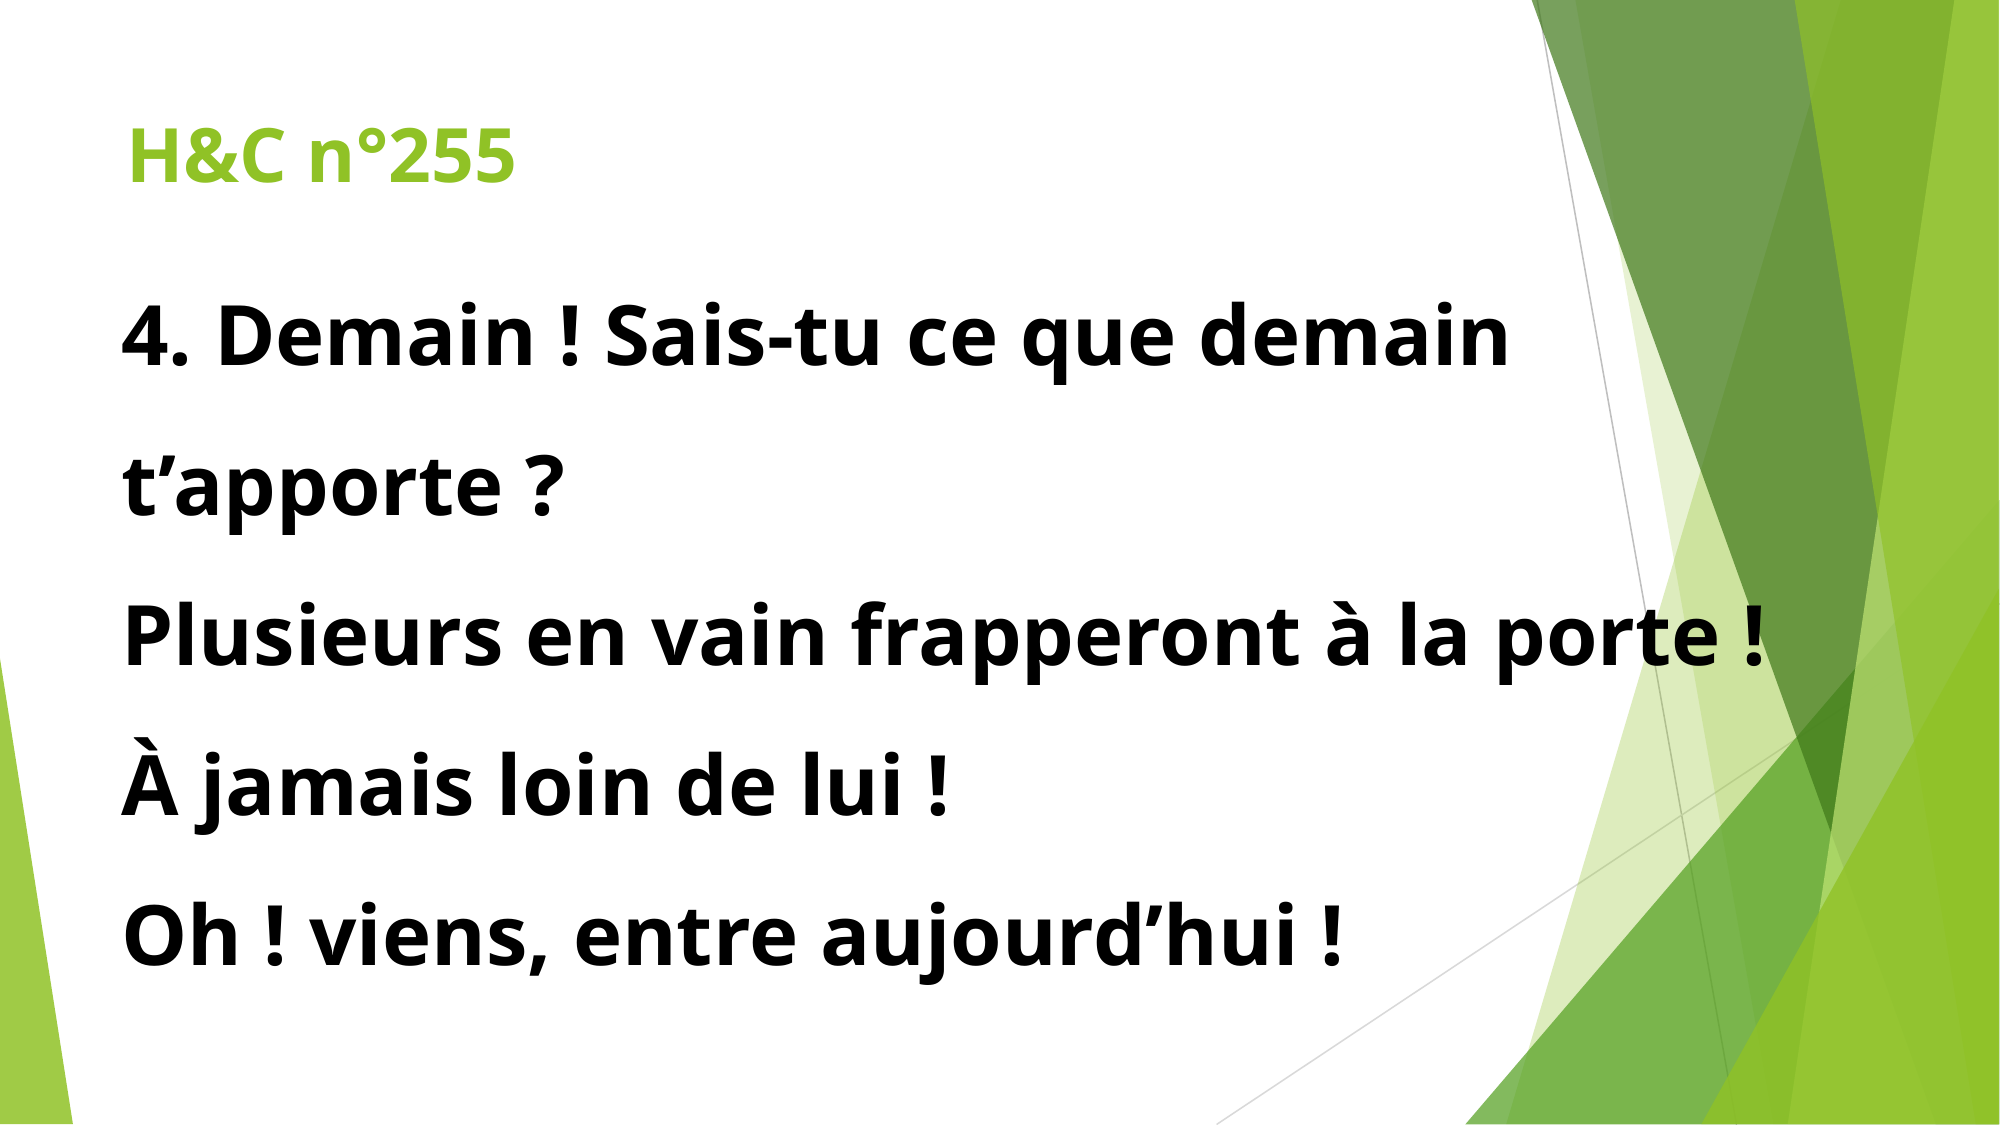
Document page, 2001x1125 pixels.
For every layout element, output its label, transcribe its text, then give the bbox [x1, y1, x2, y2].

text_box H&C n°255 [111, 99, 1522, 213]
text_box 4. Demain ! Sais-tu ce que demain t’apporte ? Plusieurs en vain frapperont à la porte ! À jamais loin de lui ! Oh ! viens, entre aujourd’hui ! [106, 224, 1961, 1074]
